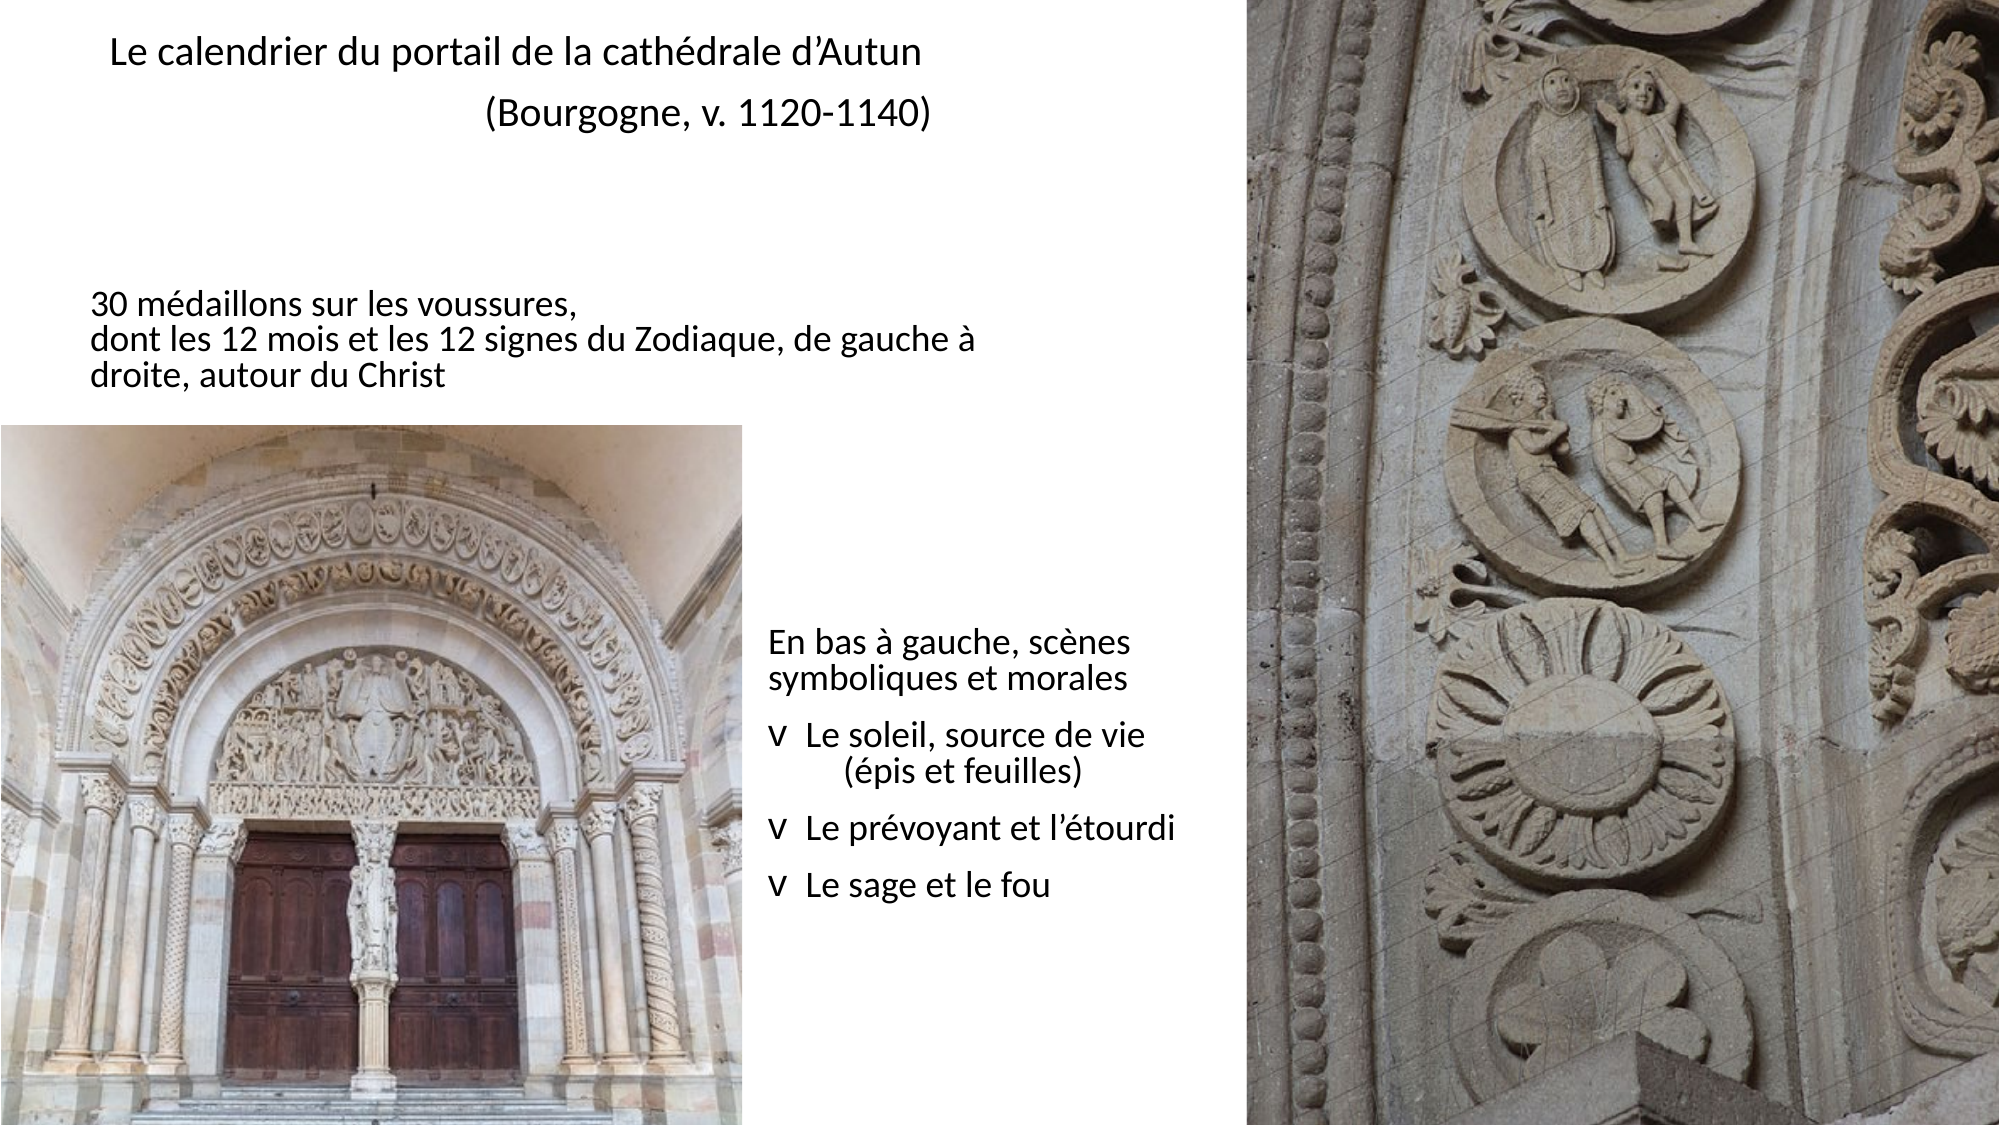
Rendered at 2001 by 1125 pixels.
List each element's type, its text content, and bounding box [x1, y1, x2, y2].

picture [1246, 0, 1999, 1125]
list Le calendrier du portail de la cathédrale d’Autun (Bourgogne, v. 1120-1140) [0, 25, 1043, 290]
list En bas à gauche, scènes symboliques et morales Le soleil, source de vie (épis et feuilles) Le prévoyant et l’étourdi Le sage et le fou [753, 618, 1213, 1100]
picture [1, 425, 743, 1125]
text_box 30 médaillons sur les voussures, dont les 12 mois et les 12 signes du Zodiaque, de gauche à droite, autour du Christ [75, 279, 1075, 405]
